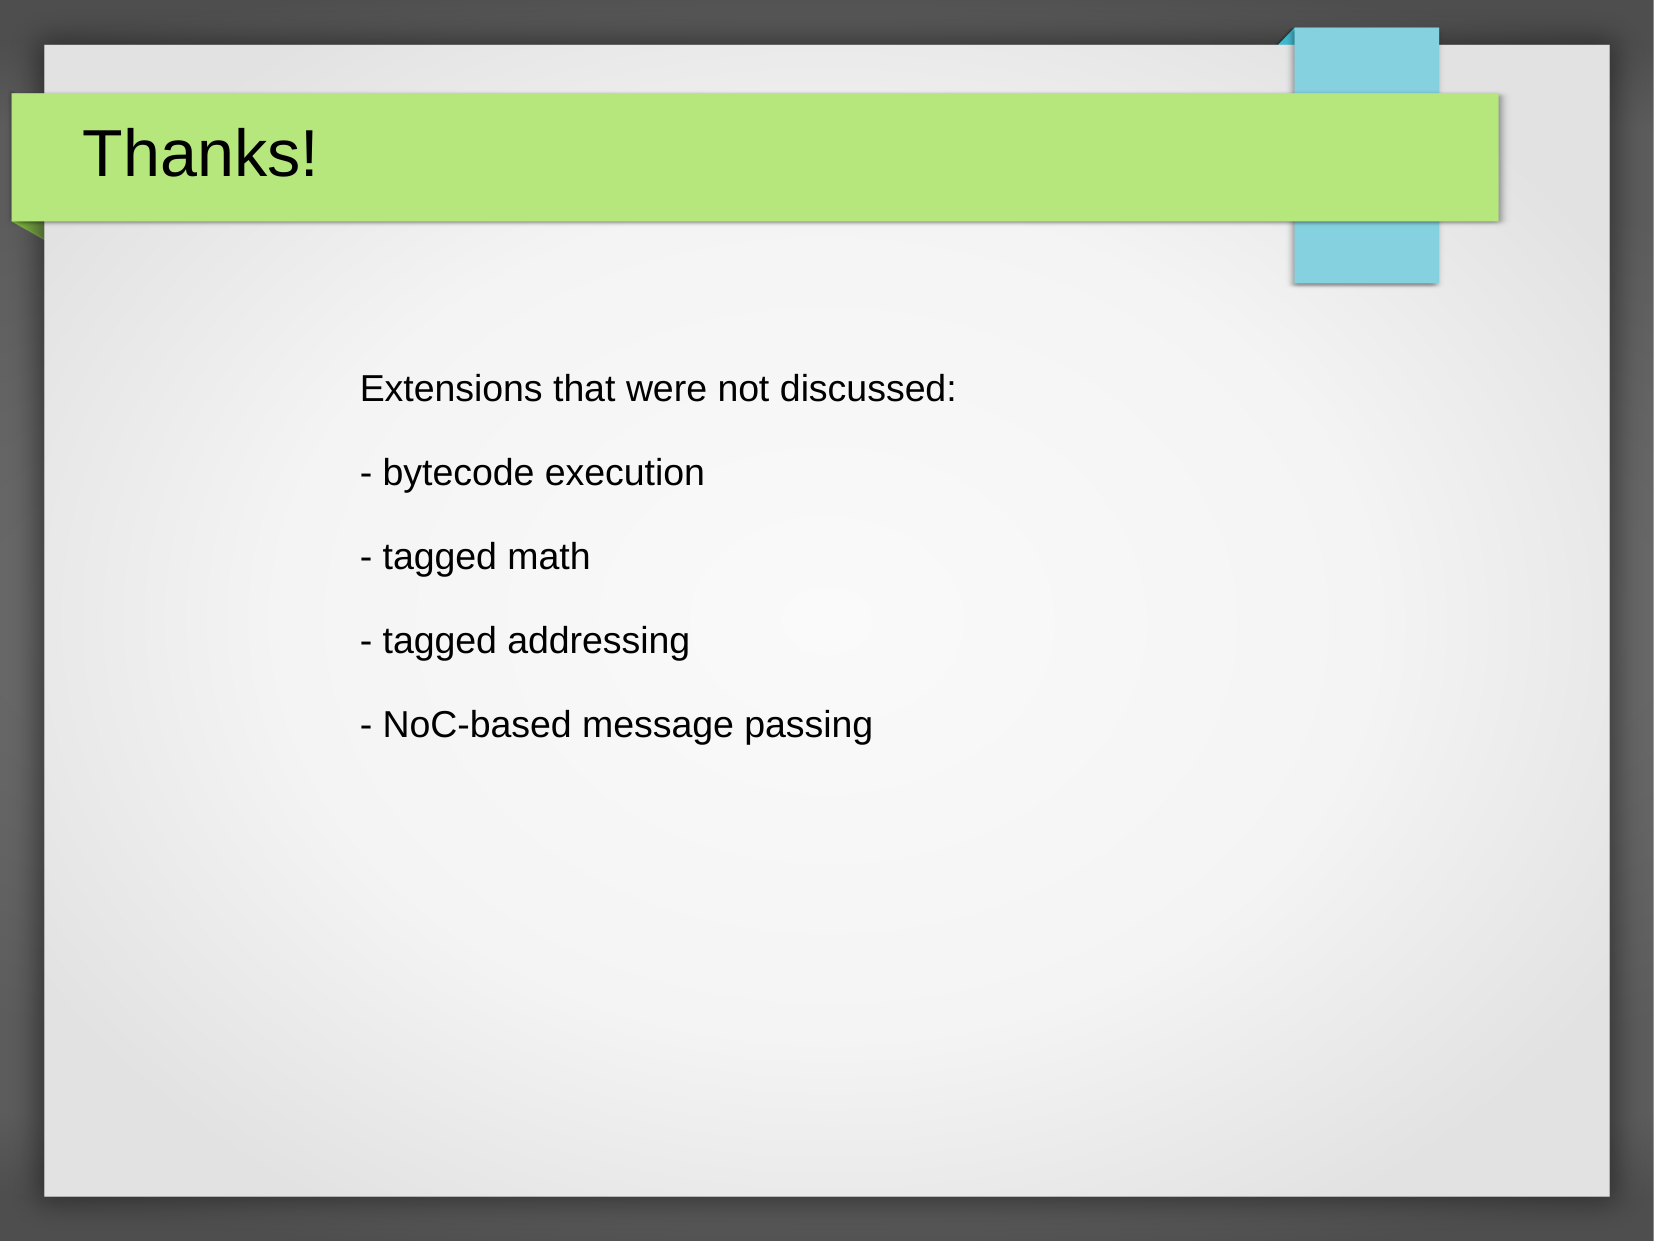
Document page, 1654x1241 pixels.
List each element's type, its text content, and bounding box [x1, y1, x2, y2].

text_box Extensions that were not discussed: - bytecode execution - tagged math - tagged addressing - NoC-based message passing [345, 360, 1321, 753]
title Thanks! [82, 94, 1264, 213]
picture [0, 0, 1654, 1241]
